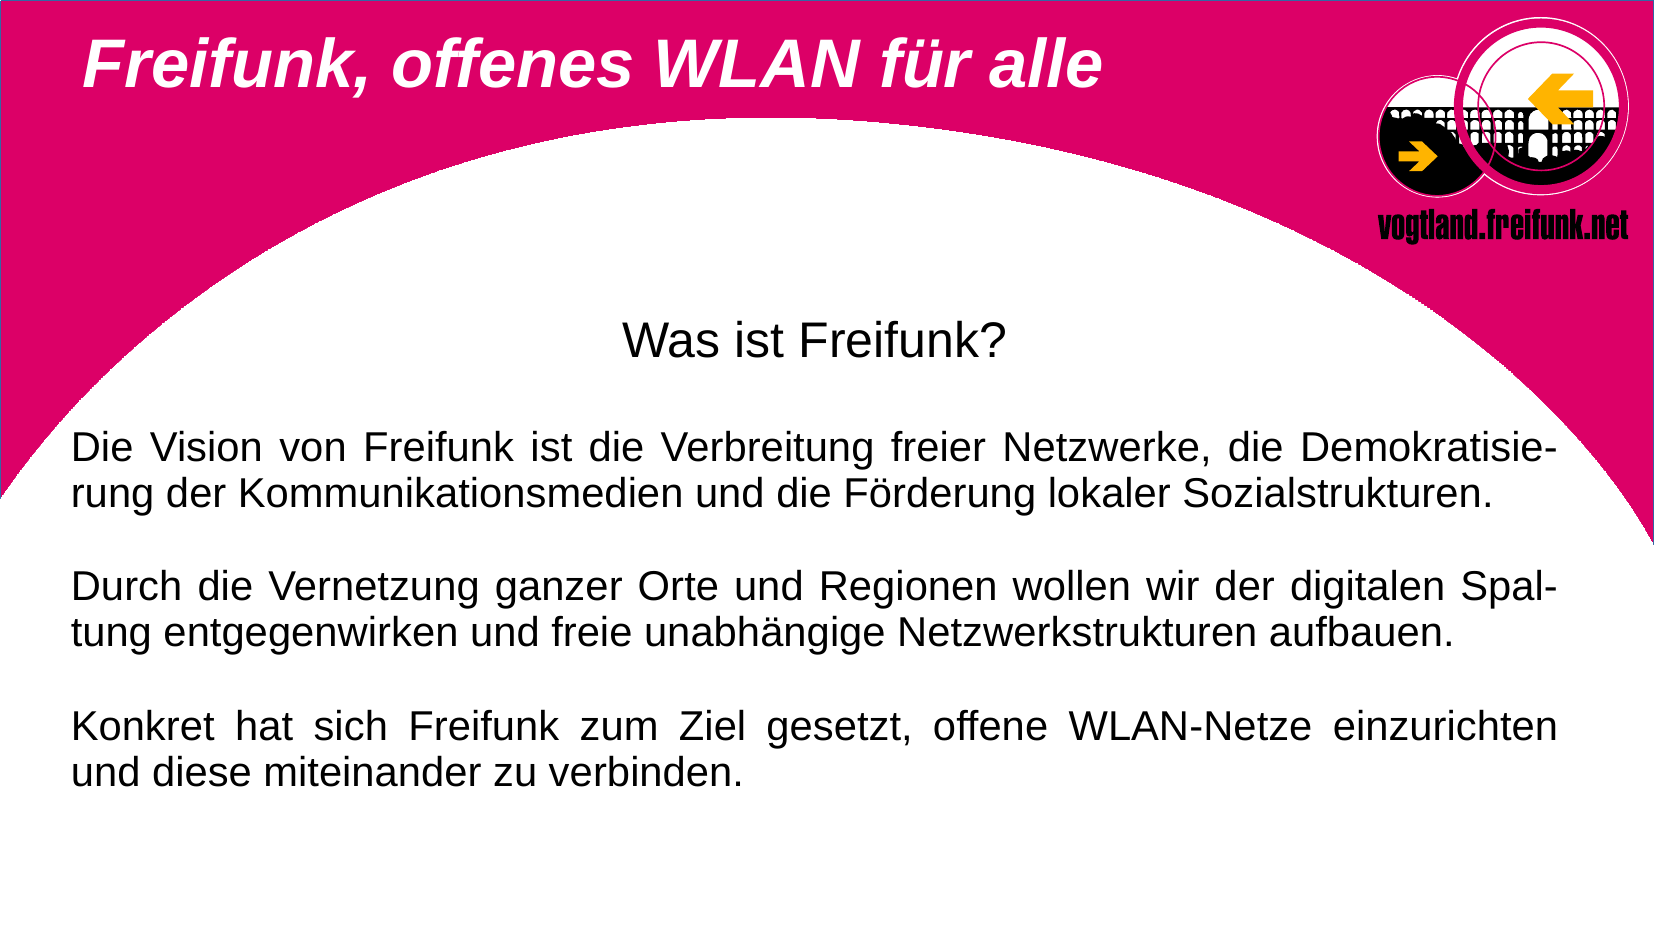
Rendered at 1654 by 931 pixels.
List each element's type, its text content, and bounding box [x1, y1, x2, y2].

text_box [0, 0, 1654, 931]
title Freifunk, offenes WLAN für alle [82, 17, 1571, 111]
subtitle Was ist Freifunk? Die Vision von Freifunk ist die Verbreitung freier Netzwerke, die Demokratisie-rung der Kommunikationsmedien und die Förderung lokaler Sozialstrukturen. Durch die Vernetzung ganzer Orte und Regionen wollen wir der digitalen Spal-tung entgegenwirken und freie unabhängige Netzwerkstrukturen aufbauen. Konkret hat sich Freifunk zum Ziel gesetzt, offene WLAN-Netze einzurichten und diese miteinander zu verbinden. [70, 177, 1559, 875]
picture [1375, 16, 1630, 247]
